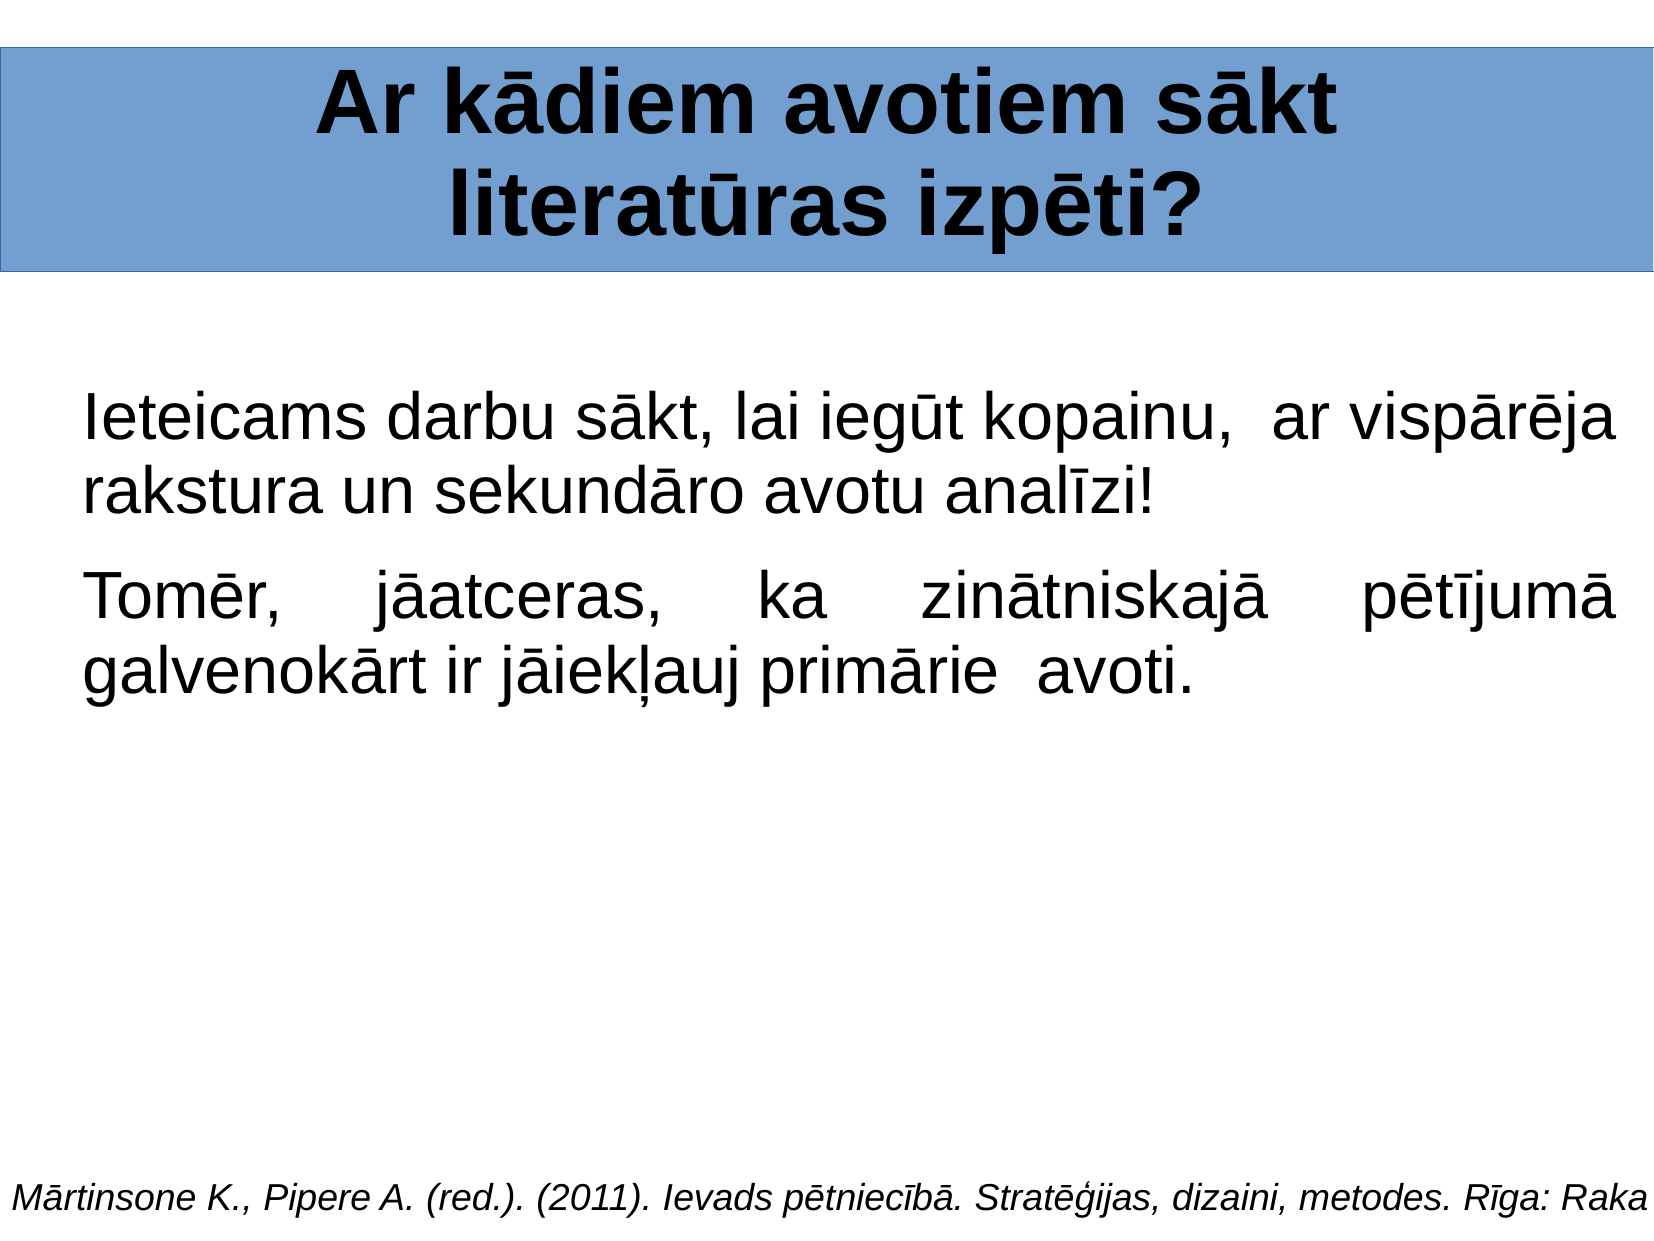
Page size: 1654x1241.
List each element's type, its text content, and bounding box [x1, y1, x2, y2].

text_box [0, 47, 1654, 272]
text_box Mārtinsone K., Pipere A. (red.). (2011). Ievads pētniecībā. Stratēģijas, dizaini, metodes. Rīga: Raka [0, 1169, 1654, 1227]
list Ieteicams darbu sākt, lai iegūt kopainu, ar vispārēja rakstura un sekundāro avotu analīzi! Tomēr, jāatceras, ka zinātniskajā pētījumā galvenokārt ir jāiekļauj primārie avoti. [82, 378, 1619, 1099]
title Ar kādiem avotiem sākt literatūras izpēti? [82, 49, 1571, 257]
